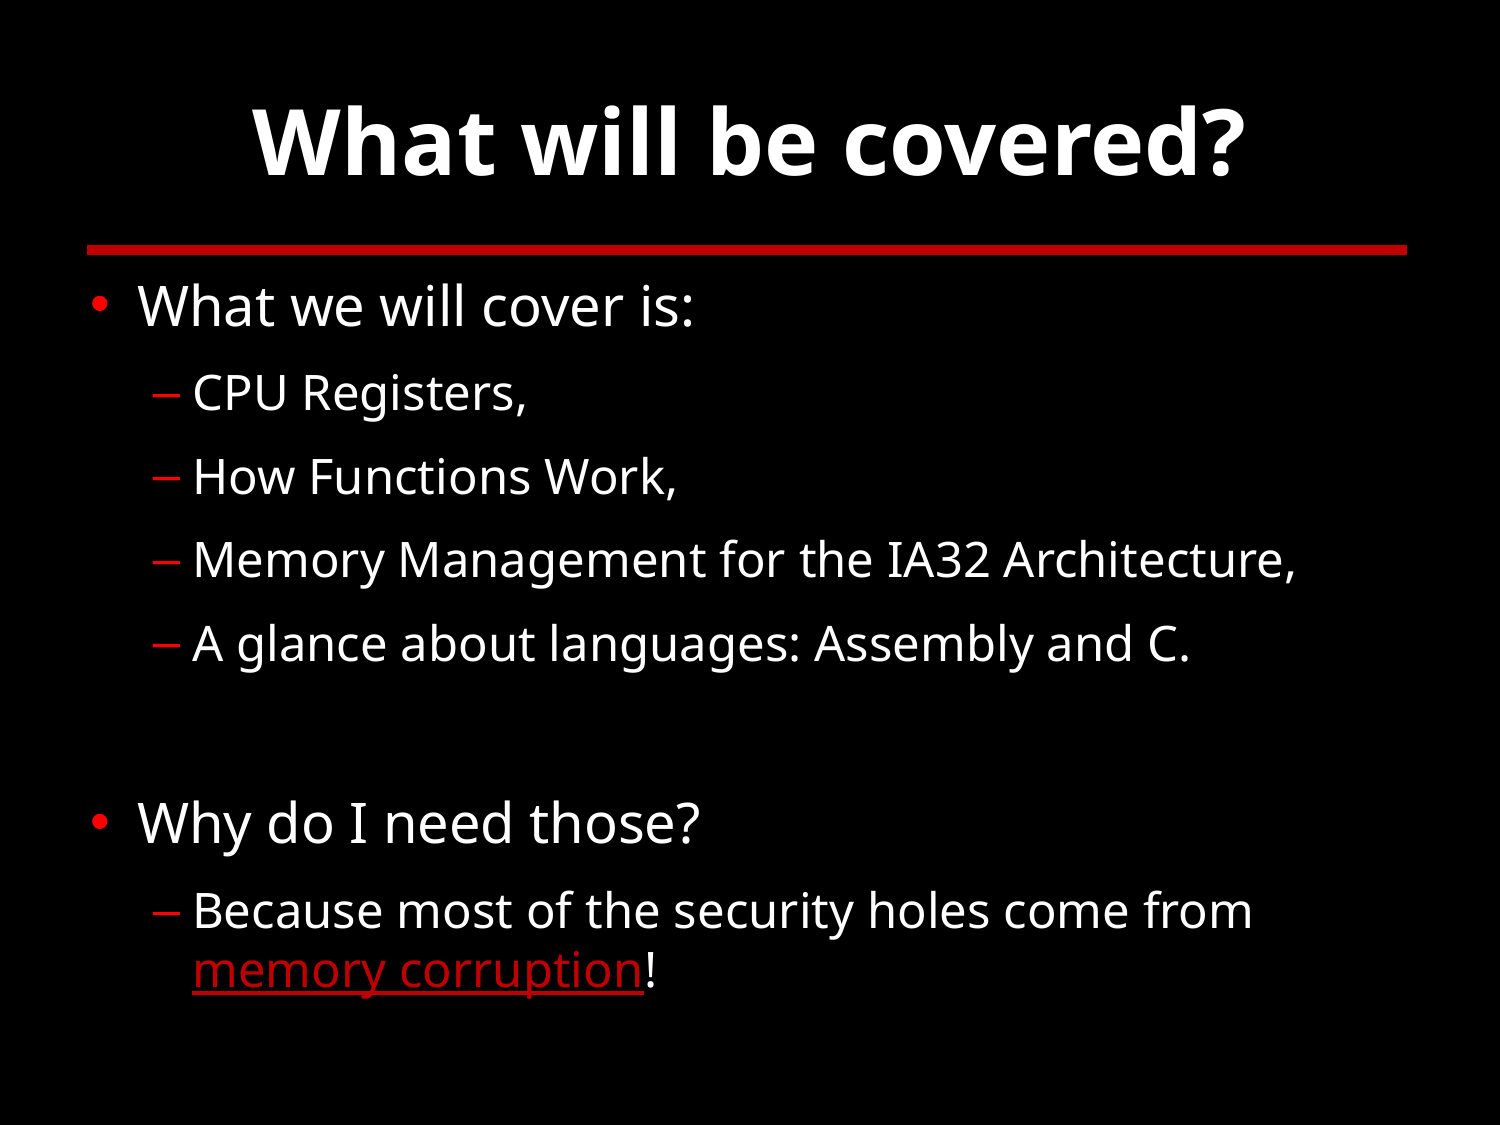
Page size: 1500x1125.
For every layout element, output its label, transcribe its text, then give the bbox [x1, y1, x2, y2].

title What will be covered? [75, 45, 1425, 233]
list What we will cover is: CPU Registers, How Functions Work, Memory Management for the IA32 Architecture, A glance about languages: Assembly and C. Why do I need those? Because most of the security holes come from memory corruption! [75, 262, 1425, 1005]
